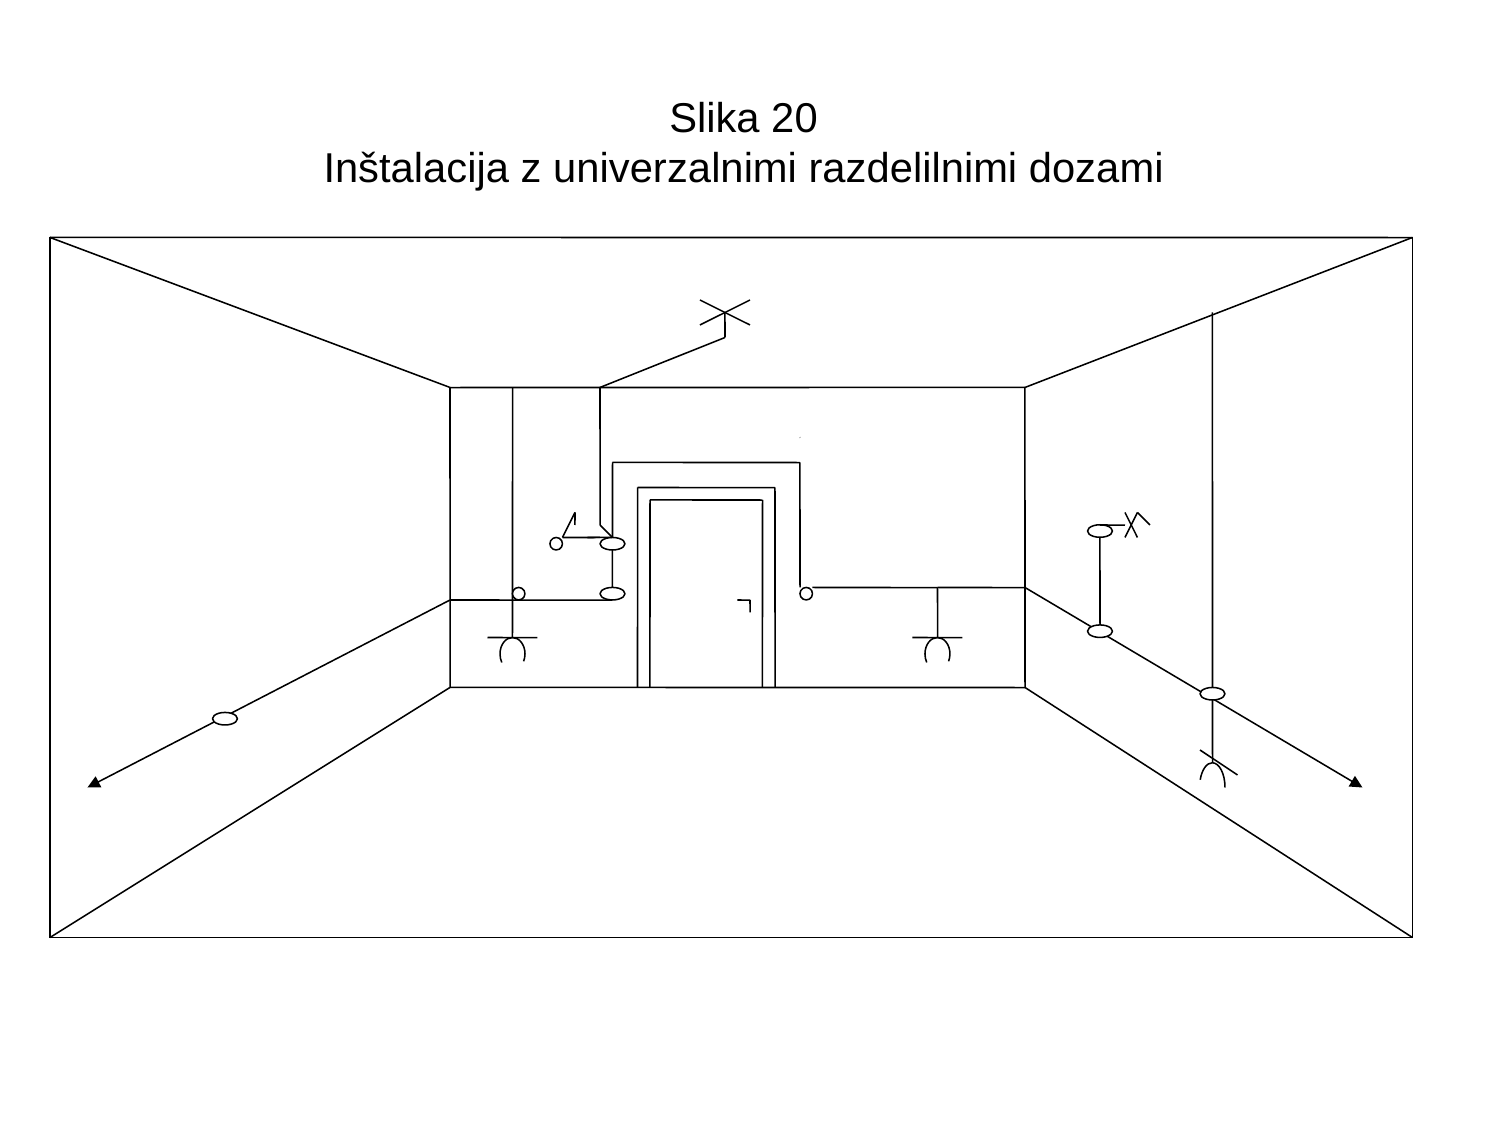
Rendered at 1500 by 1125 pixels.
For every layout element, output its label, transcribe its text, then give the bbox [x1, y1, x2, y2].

text_box [212, 712, 238, 725]
text_box [1200, 687, 1225, 700]
text_box [512, 587, 525, 600]
text_box [1087, 524, 1113, 538]
text_box [600, 537, 625, 550]
text_box [549, 537, 563, 550]
text_box [600, 587, 625, 600]
title Slika 20 Inštalacija z univerzalnimi razdelilnimi dozami [62, 45, 1425, 238]
text_box [1087, 624, 1113, 638]
text_box [799, 587, 813, 600]
